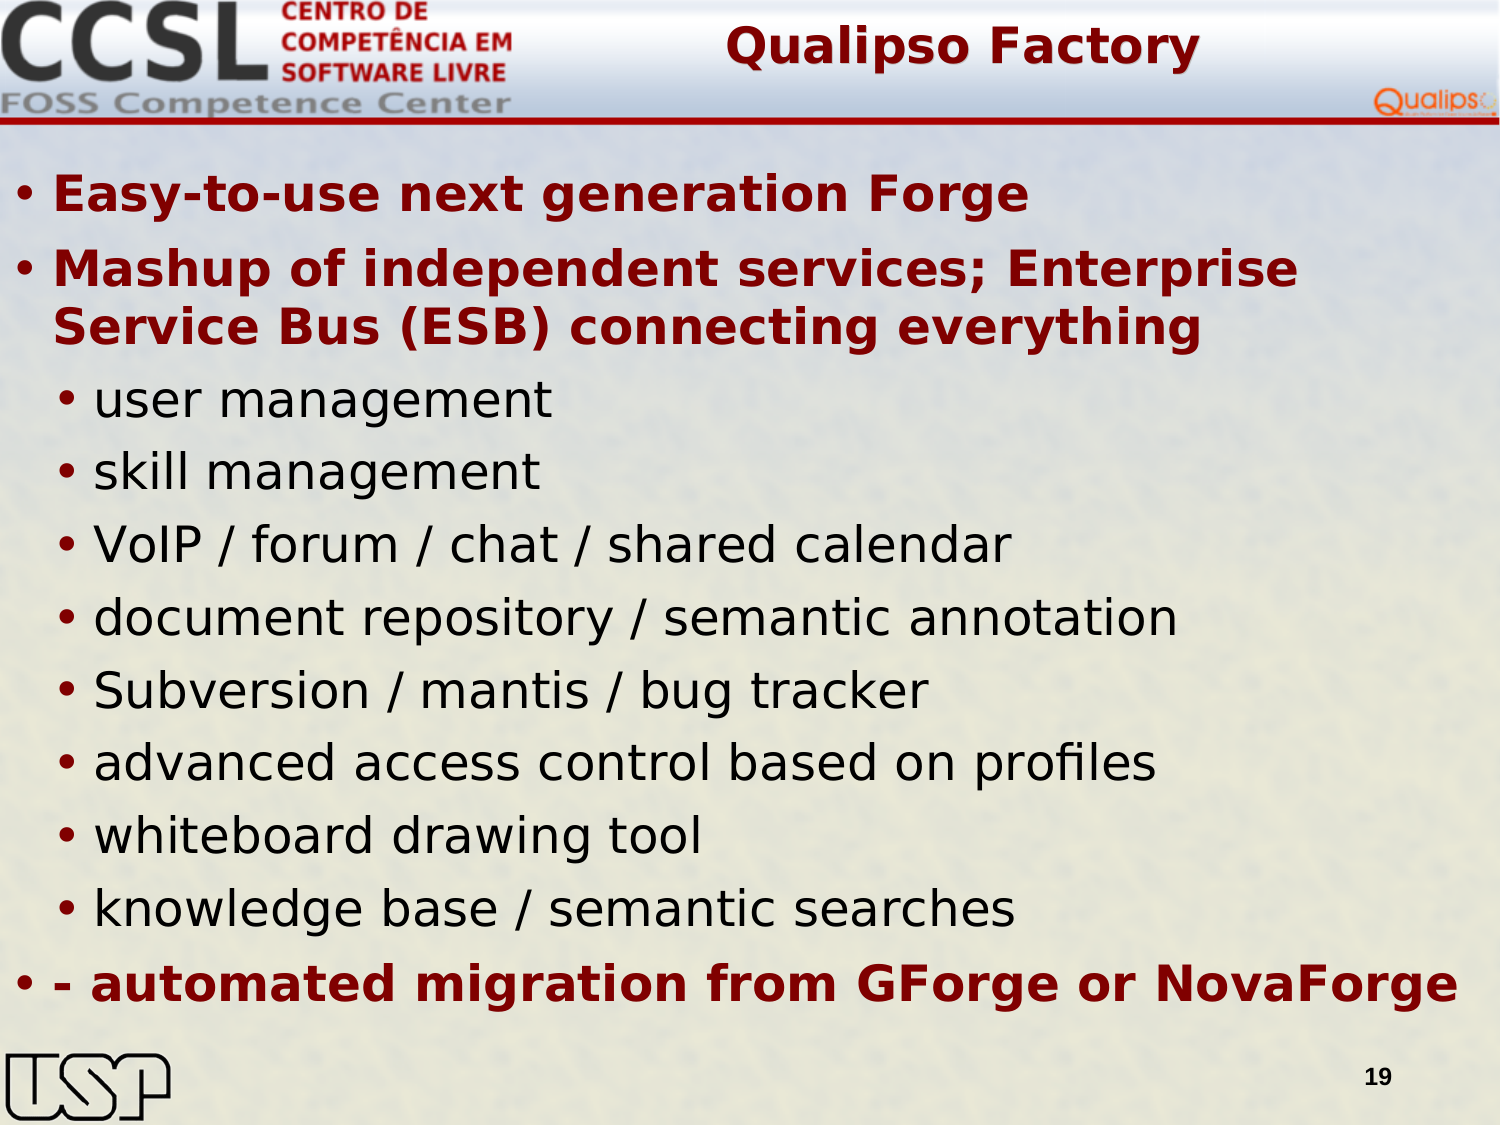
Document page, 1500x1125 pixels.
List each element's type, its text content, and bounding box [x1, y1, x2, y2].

title Qualipso Factory [501, 1, 1425, 92]
picture [0, 0, 1500, 1125]
list Easy-to-use next generation Forge Mashup of independent services; Enterprise Service Bus (ESB) connecting everything user management skill management VoIP / forum / chat / shared calendar document repository / semantic annotation Subversion / mantis / bug tracker advanced access control based on profiles whiteboard drawing tool knowledge base / semantic searches - automated migration from GForge or NovaForge [10, 164, 1468, 1028]
